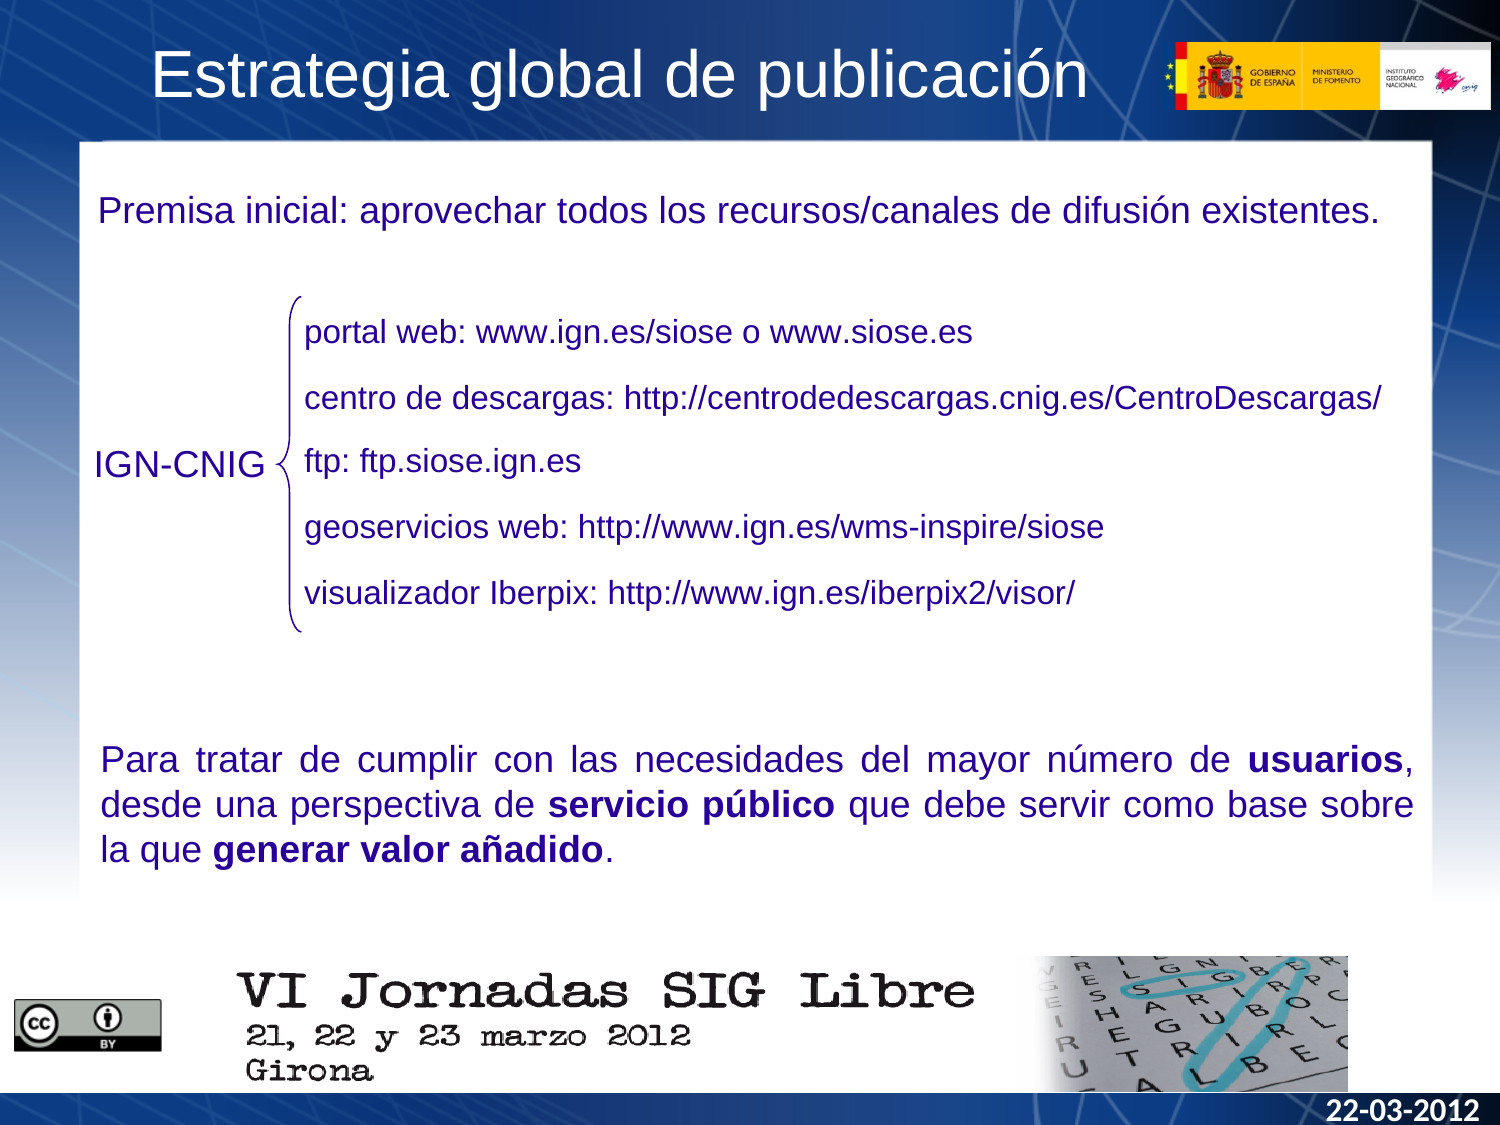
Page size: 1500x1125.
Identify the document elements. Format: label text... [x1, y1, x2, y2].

picture [0, 0, 1500, 1125]
text_box Premisa inicial: aprovechar todos los recursos/canales de difusión existentes. [82, 178, 1430, 262]
text_box IGN-CNIG [78, 432, 282, 493]
title Estrategia global de publicación [82, 0, 1158, 142]
text_box Para tratar de cumplir con las necesidades del mayor número de usuarios, desde una perspectiva de servicio público que debe servir como base sobre la que generar valor añadido. [82, 727, 1430, 874]
text_box portal web: www.ign.es/siose o www.siose.es centro de descargas: http://centrodedescargas.cnig.es/CentroDescargas/ ftp: ftp.siose.ign.es geoservicios web: http://www.ign.es/wms-inspire/siose visualizador Iberpix: http://www.ign.es/iberpix2/visor/ [289, 302, 1430, 626]
